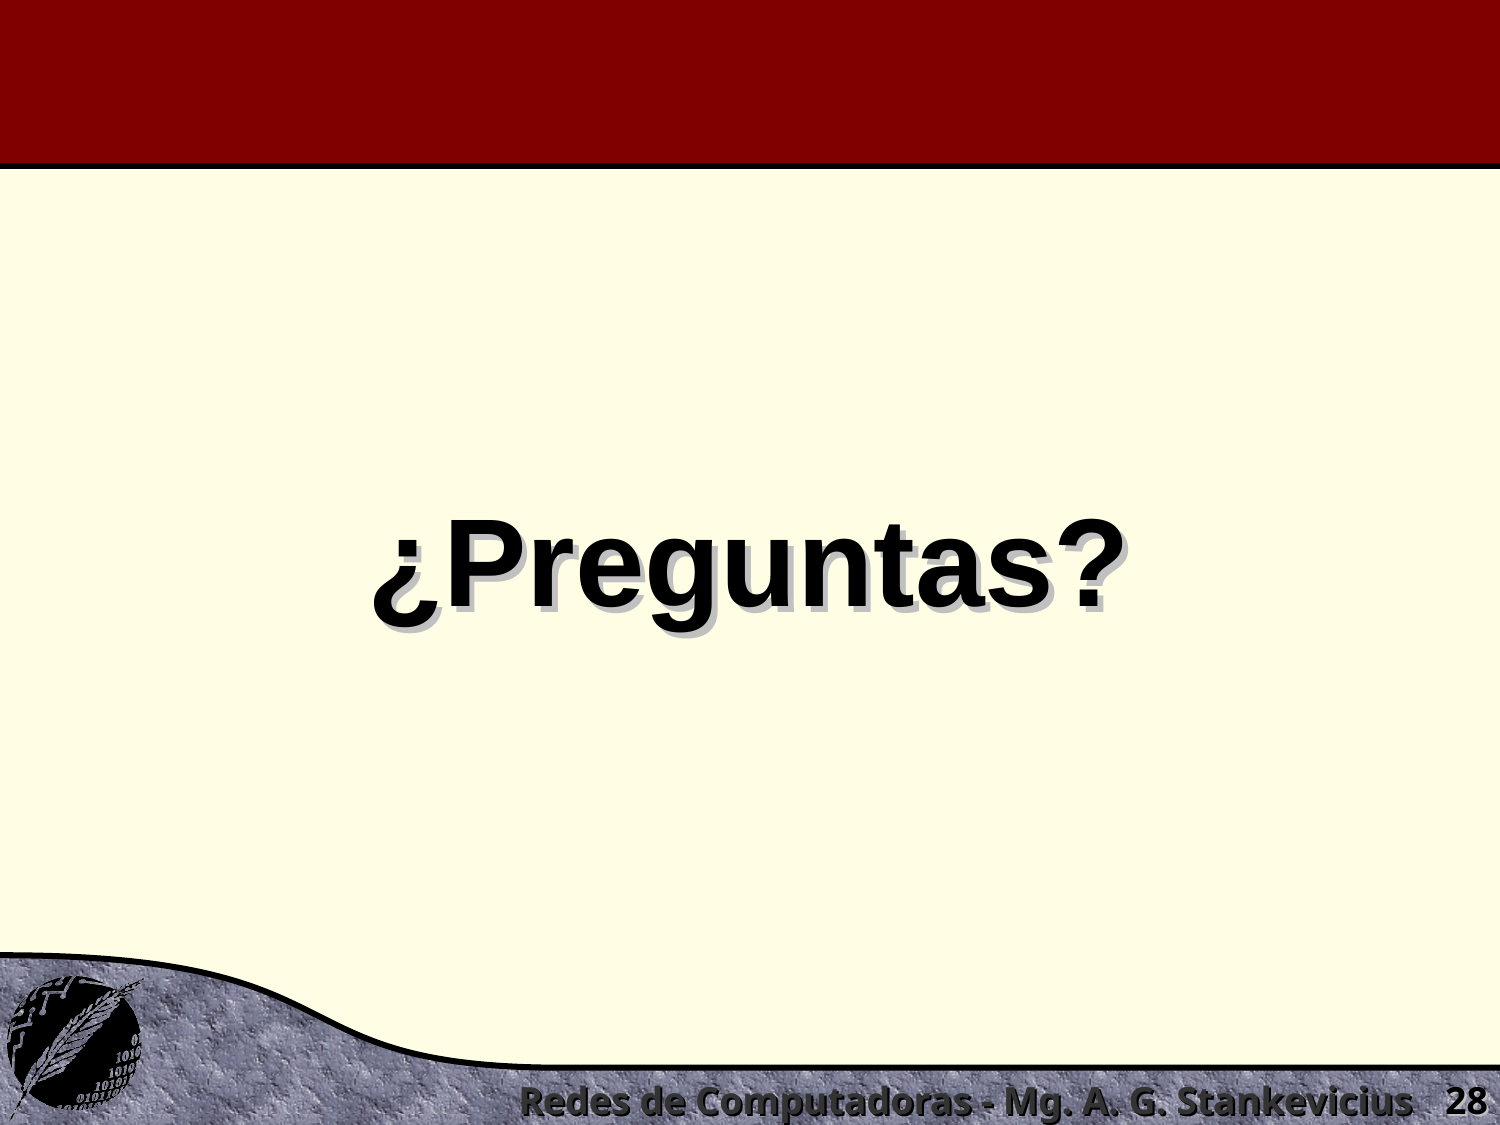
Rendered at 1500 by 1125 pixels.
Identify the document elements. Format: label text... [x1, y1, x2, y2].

picture [1047, 1100, 1054, 1110]
subtitle ¿Preguntas? [11, 199, 1486, 928]
picture [0, 959, 1500, 1125]
picture [790, 1100, 795, 1110]
